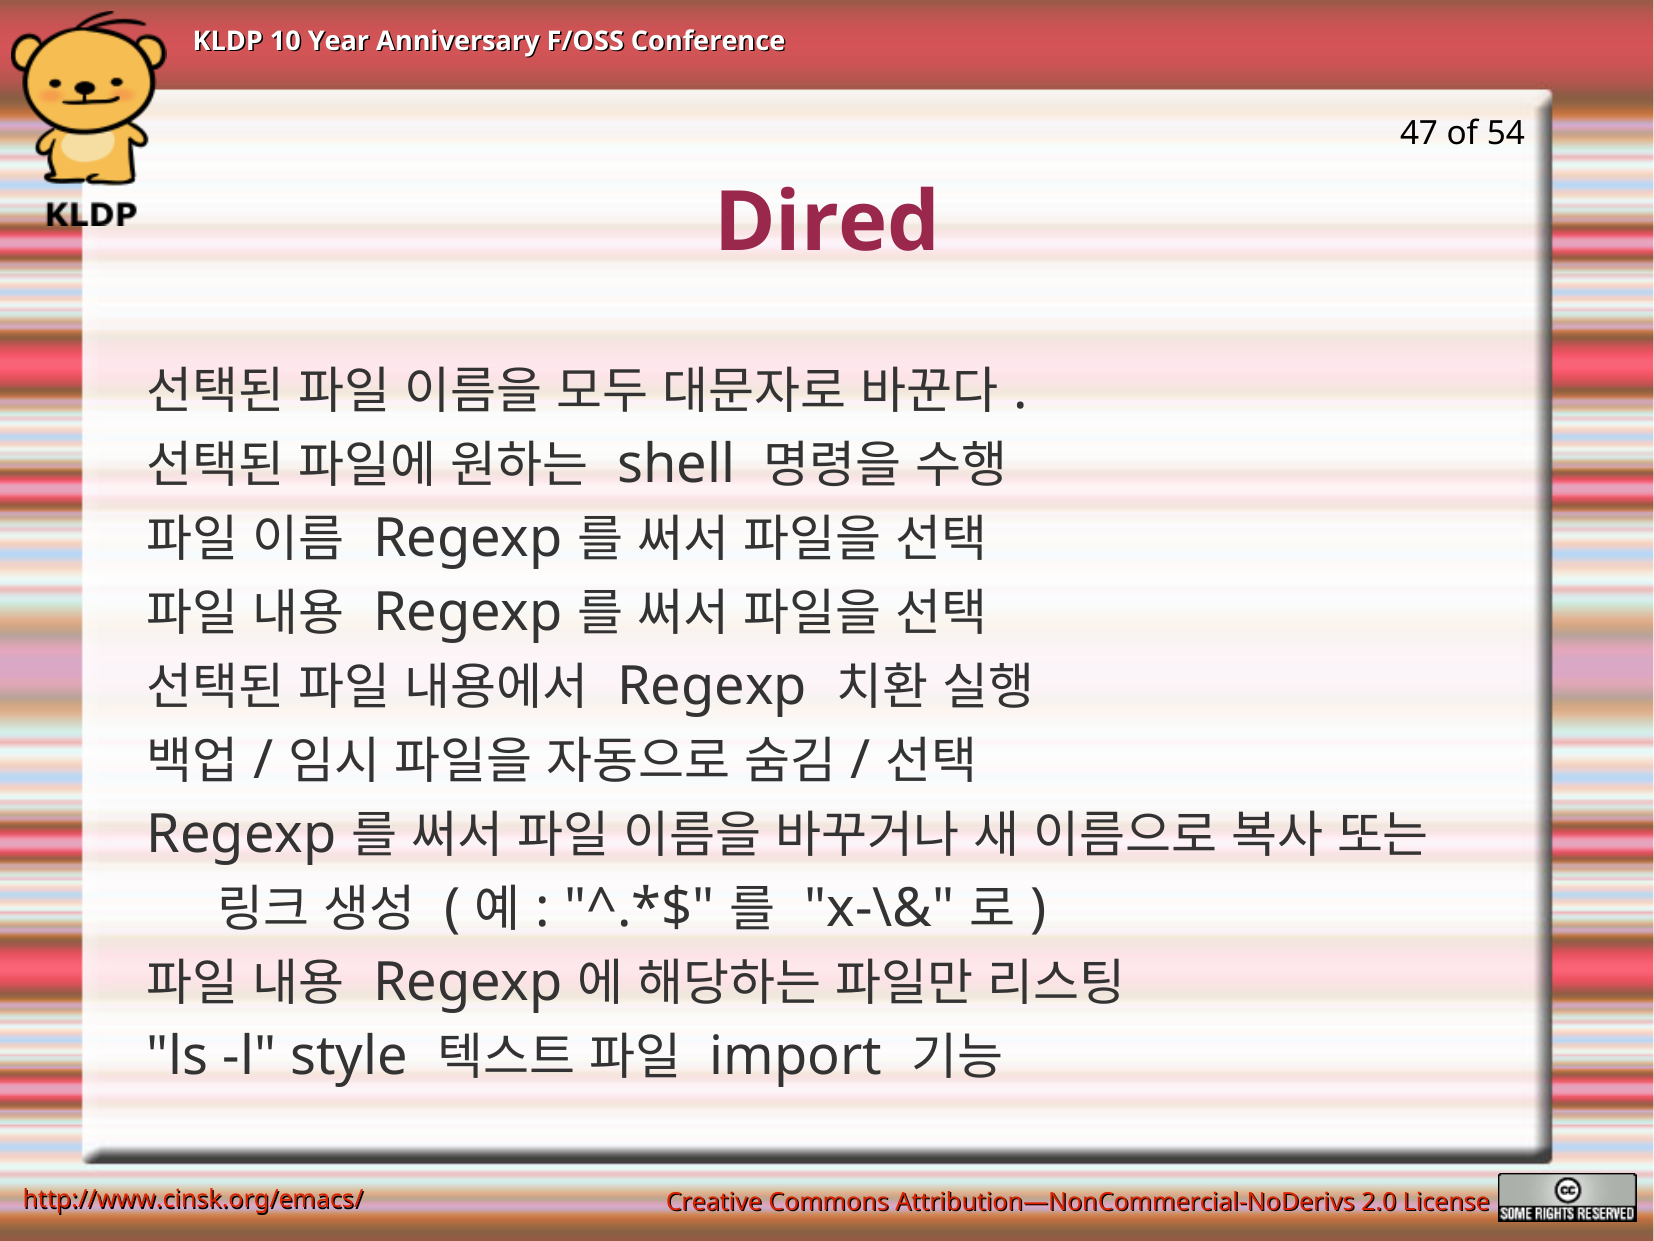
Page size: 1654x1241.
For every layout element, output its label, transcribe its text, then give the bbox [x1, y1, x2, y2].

picture [0, 0, 1654, 1241]
title Dired [121, 114, 1534, 322]
list 선택된 파일 이름을 모두 대문자로 바꾼다. 선택된 파일에 원하는 shell 명령을 수행 파일 이름 Regexp를 써서 파일을 선택 파일 내용 Regexp를 써서 파일을 선택 선택된 파일 내용에서 Regexp 치환 실행 백업/임시 파일을 자동으로 숨김/선택 Regexp를 써서 파일 이름을 바꾸거나 새 이름으로 복사 또는 링크 생성 (예: "^.*$"를 "x-\&"로) 파일 내용 Regexp에 해당하는 파일만 리스팅 "ls -l" style 텍스트 파일 import 기능 [134, 350, 1516, 1133]
